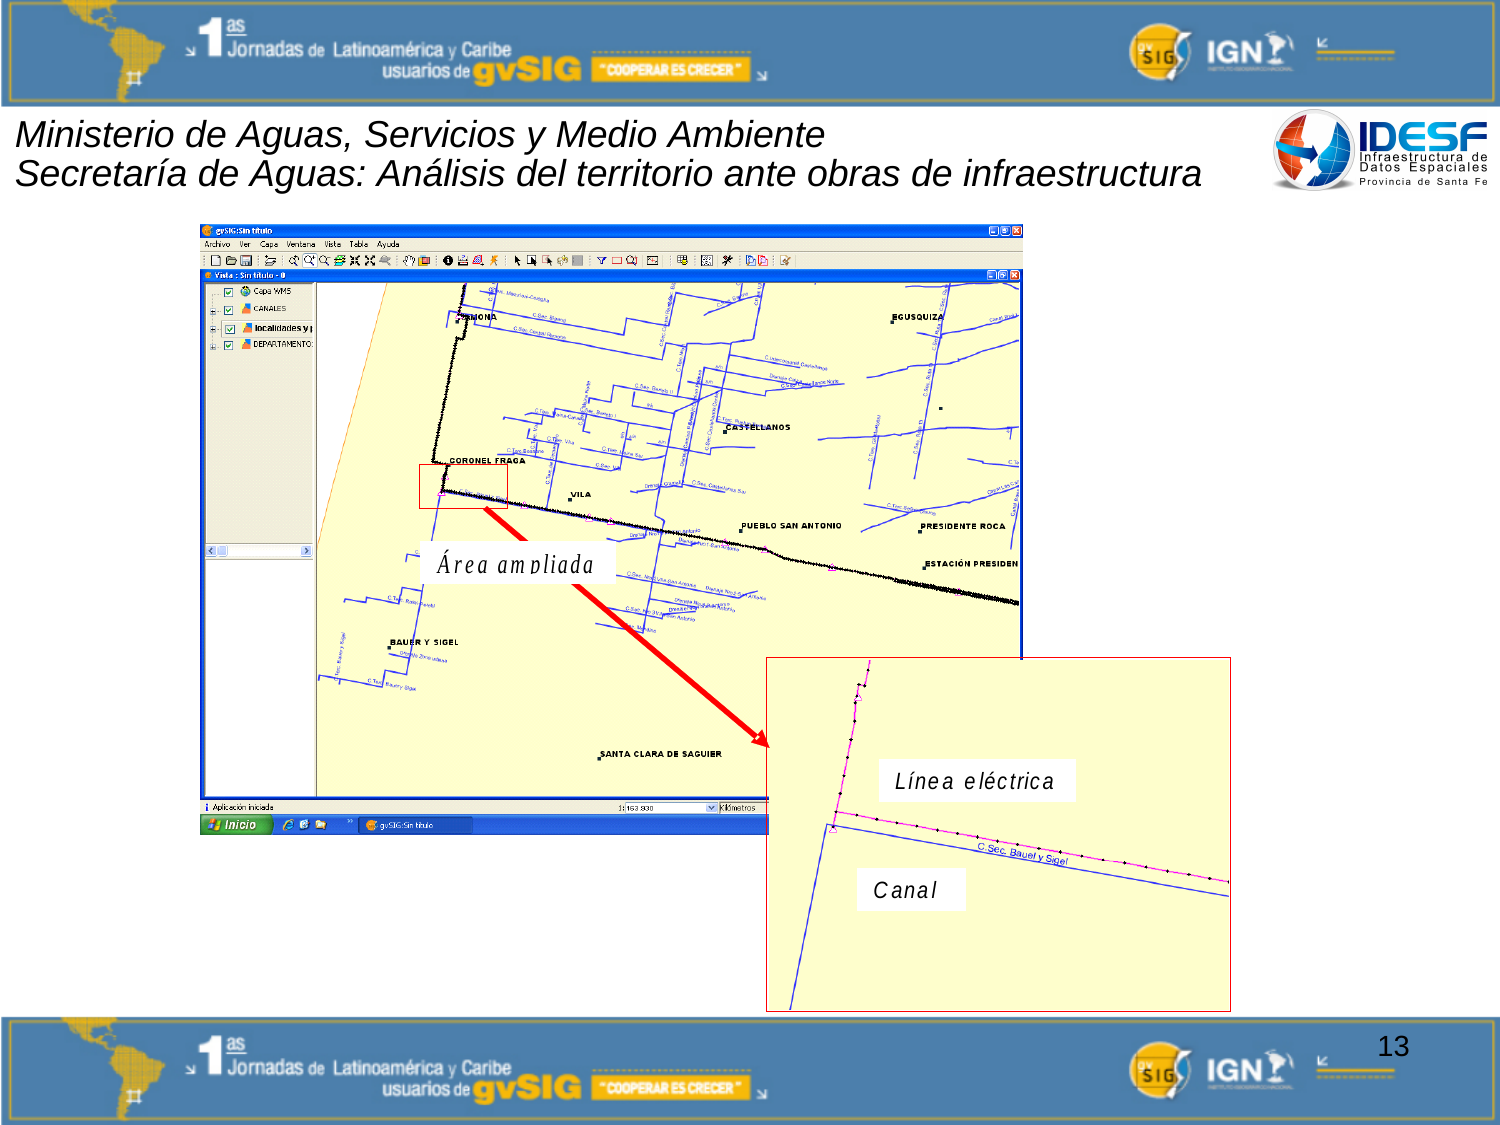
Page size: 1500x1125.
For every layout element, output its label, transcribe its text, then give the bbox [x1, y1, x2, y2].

text_box Ministerio de Aguas, Servicios y Medio Ambiente Secretaría de Aguas: Análisis del territorio ante obras de infraestructura [0, 108, 1359, 210]
picture [0, 0, 1500, 1125]
